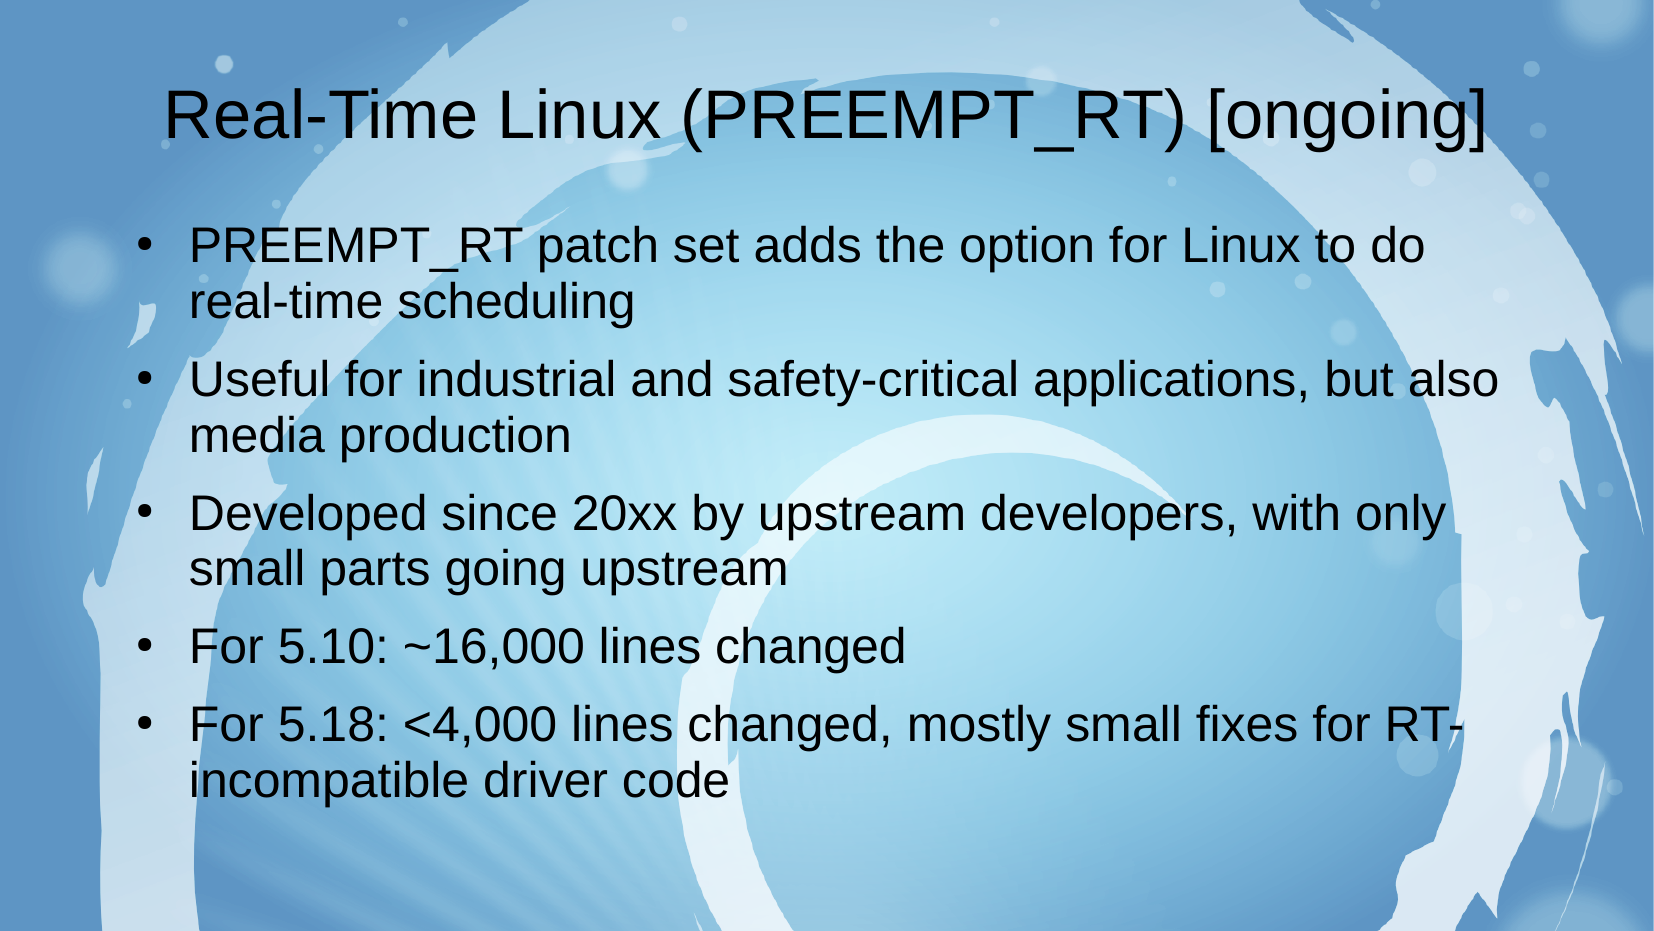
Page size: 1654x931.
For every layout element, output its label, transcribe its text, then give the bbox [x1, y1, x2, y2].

list PREEMPT_RT patch set adds the option for Linux to do real-time scheduling Useful for industrial and safety-critical applications, but also media production Developed since 20xx by upstream developers, with only small parts going upstream For 5.10: ~16,000 lines changed For 5.18: <4,000 lines changed, mostly small fixes for RT-incompatible driver code [118, 217, 1536, 832]
picture [0, 0, 1654, 931]
title Real-Time Linux (PREEMPT_RT) [ongoing] [118, 37, 1536, 193]
